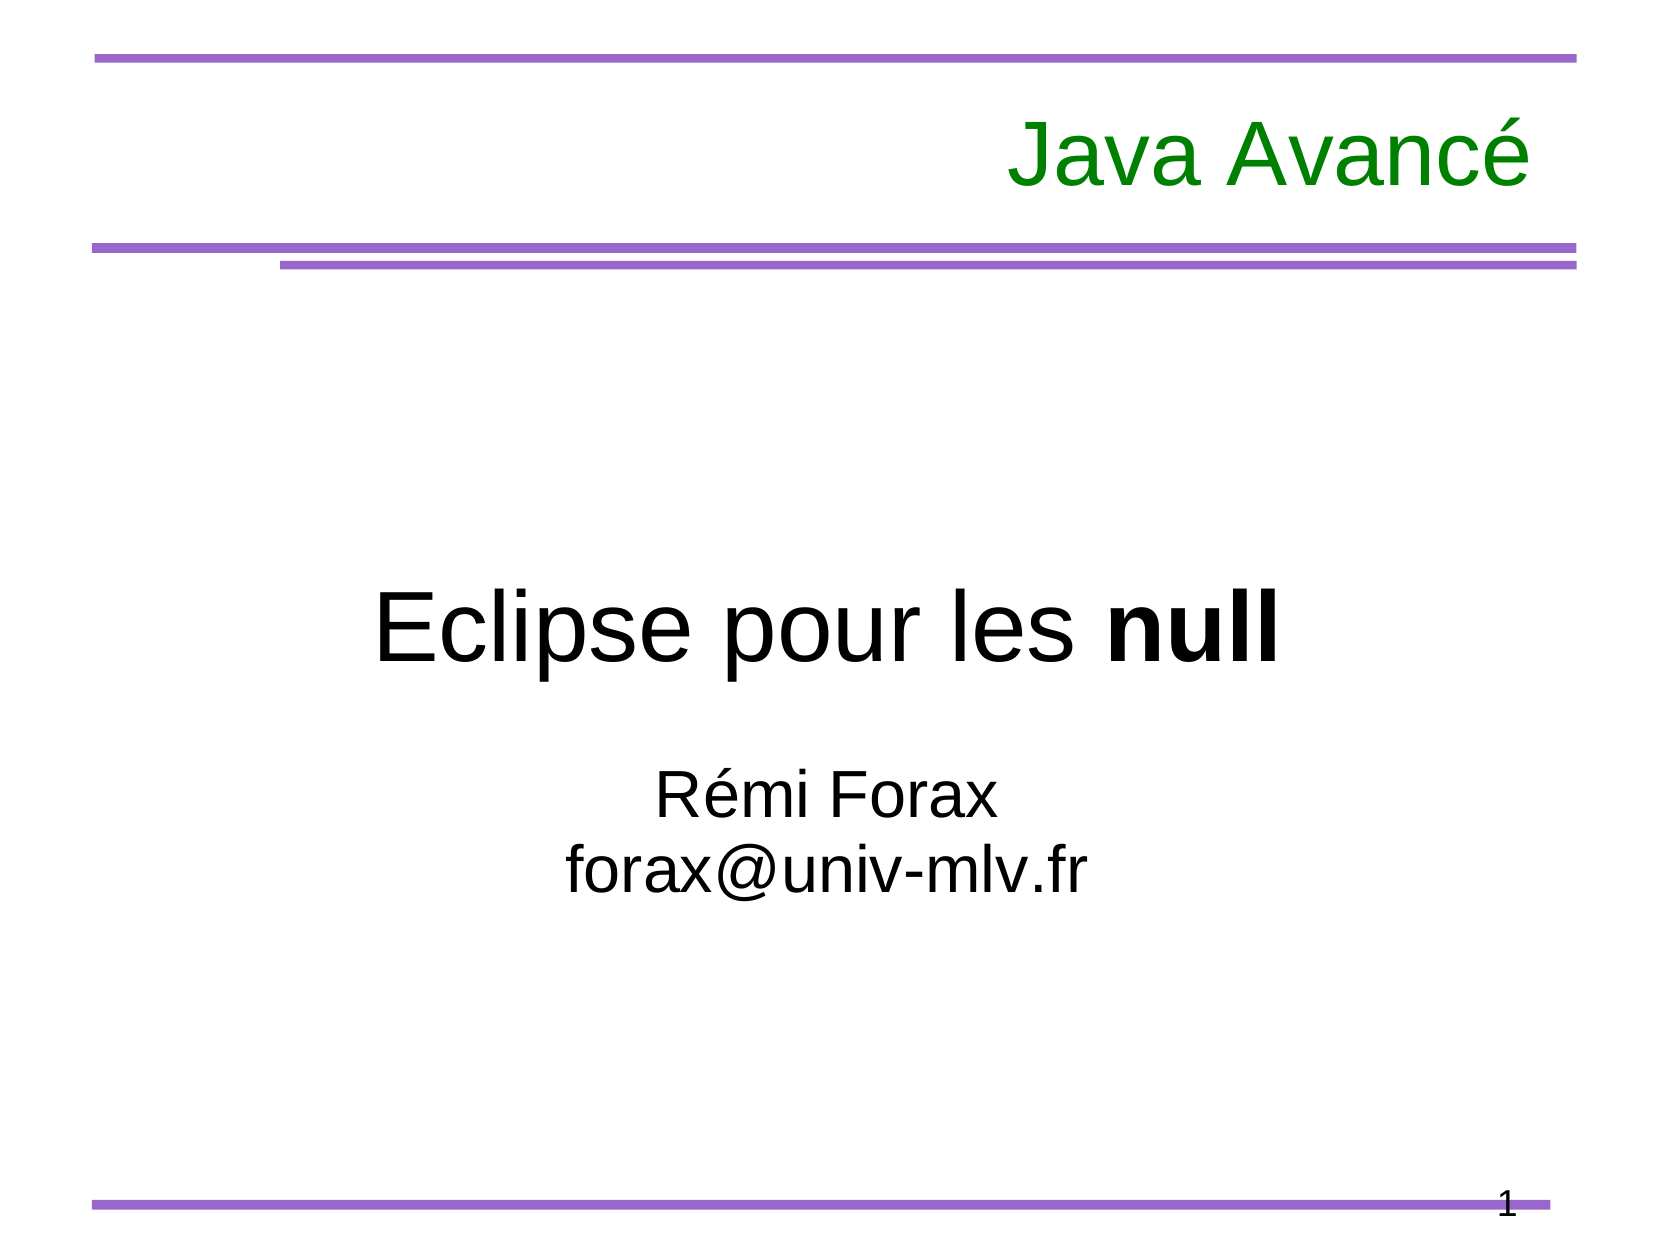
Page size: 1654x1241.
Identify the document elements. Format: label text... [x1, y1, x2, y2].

title Java Avancé [121, 49, 1534, 257]
subtitle Eclipse pour les null Rémi Forax forax@univ-mlv.fr [92, 315, 1563, 1163]
